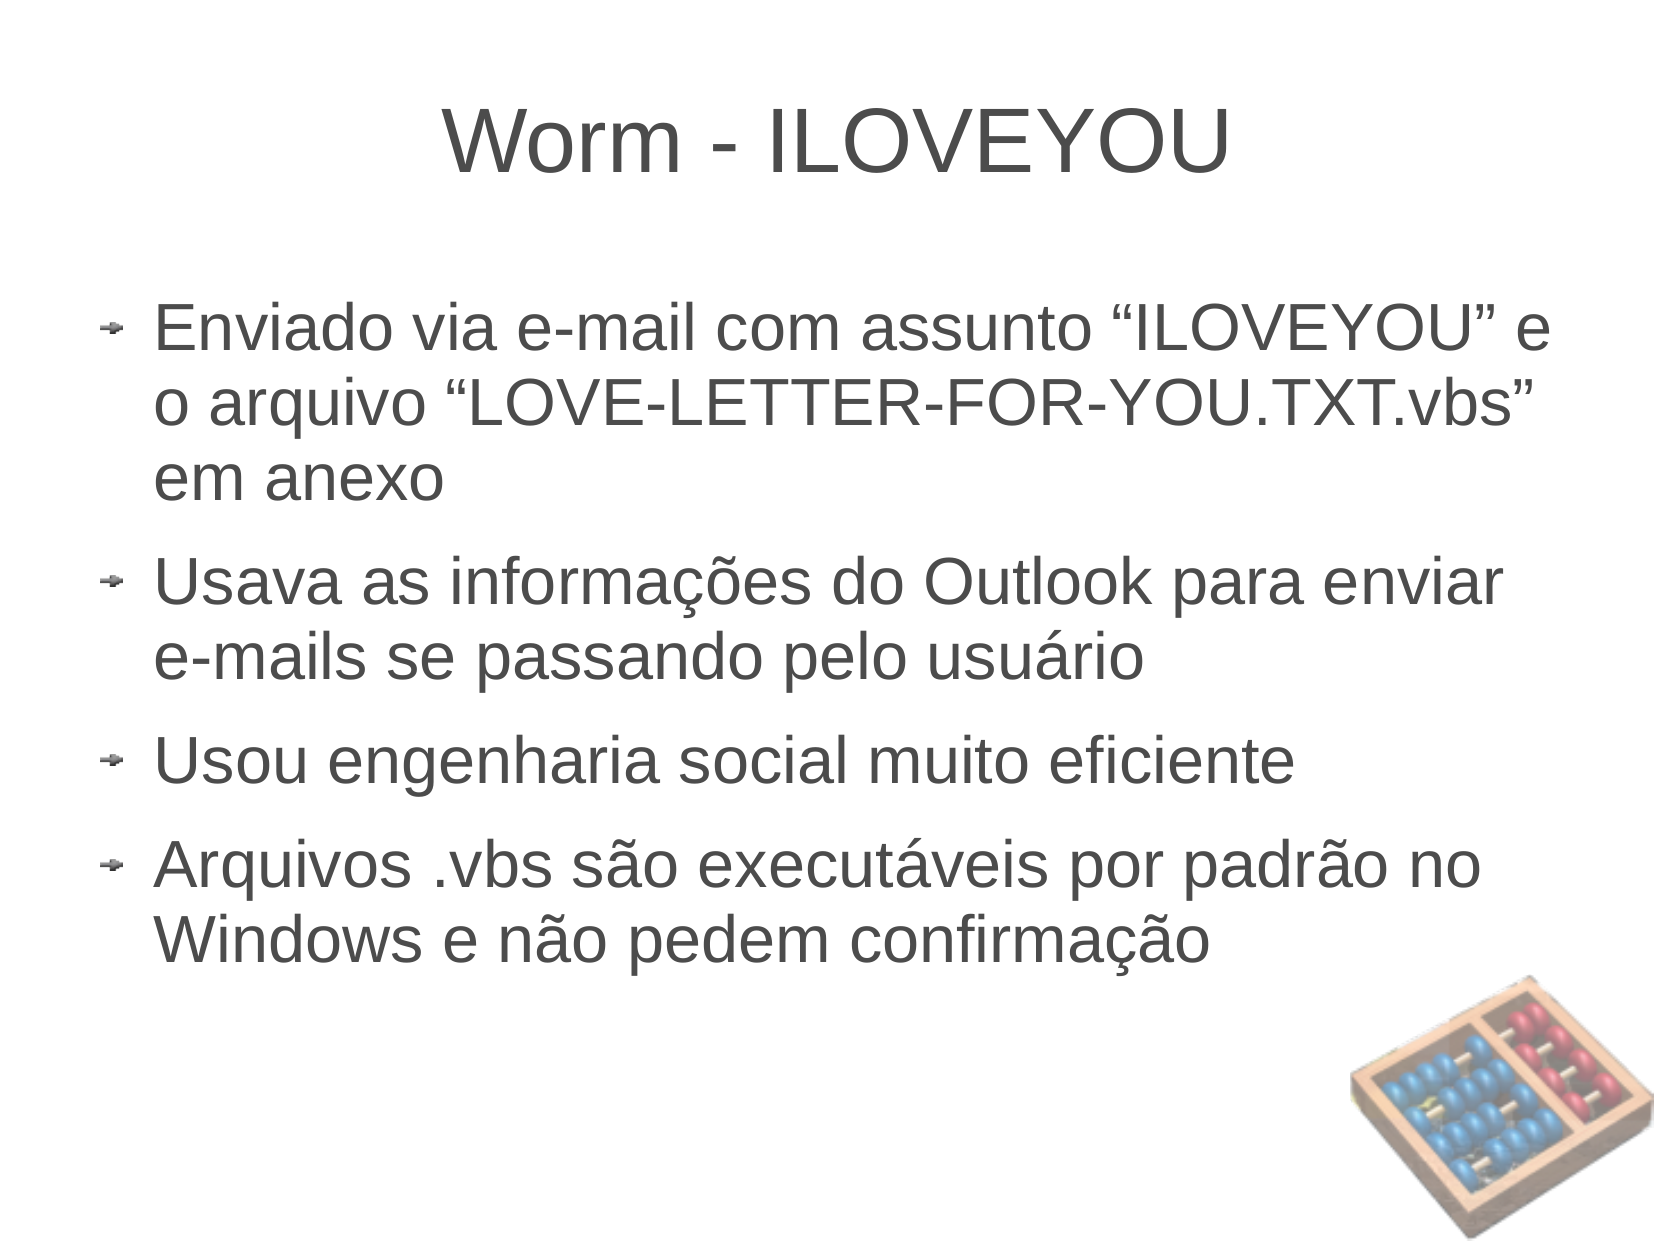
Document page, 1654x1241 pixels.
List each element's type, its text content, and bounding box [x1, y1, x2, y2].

title Worm - ILOVEYOU [75, 44, 1601, 238]
list Enviado via e-mail com assunto “ILOVEYOU” e o arquivo “LOVE-LETTER-FOR-YOU.TXT.vbs” em anexo Usava as informações do Outlook para enviar e-mails se passando pelo usuário Usou engenharia social muito eficiente Arquivos .vbs são executáveis por padrão no Windows e não pedem confirmação [82, 290, 1571, 1109]
